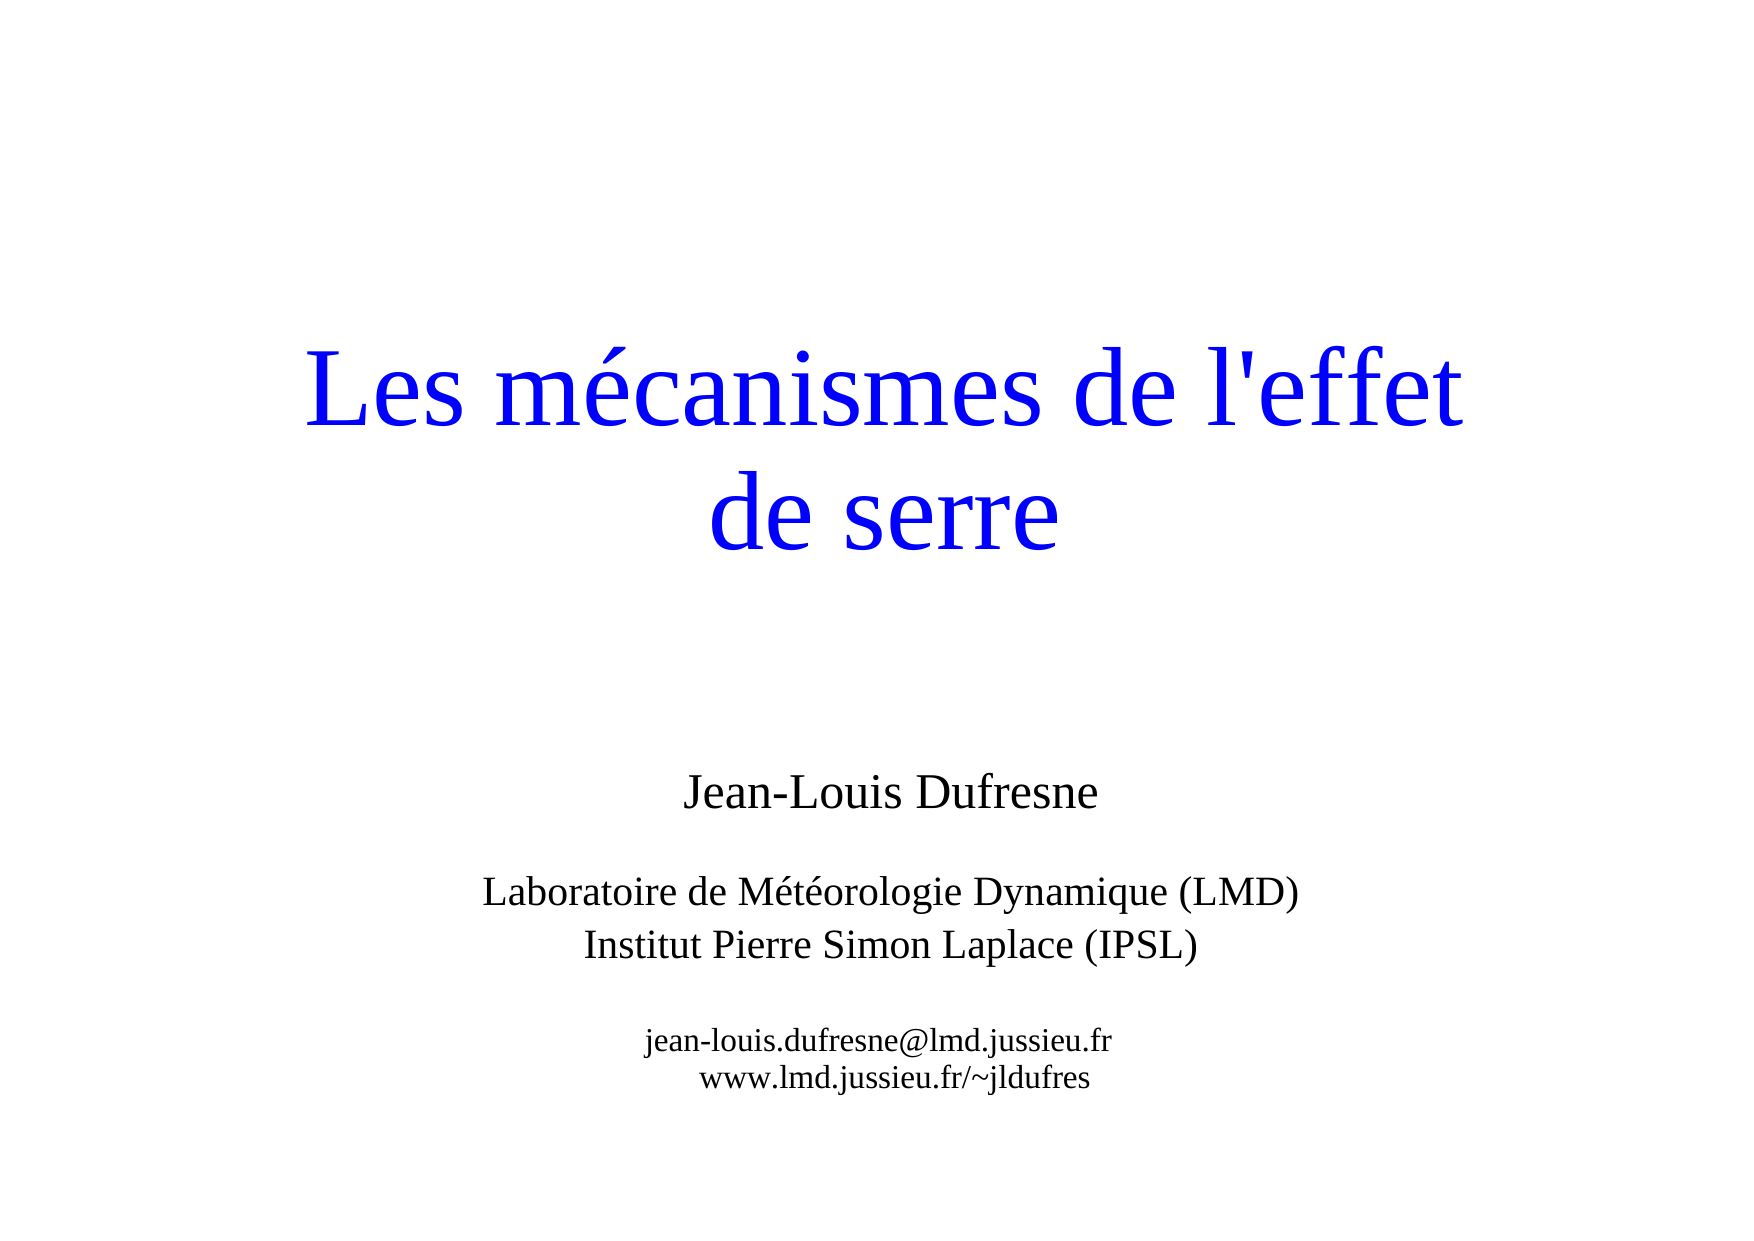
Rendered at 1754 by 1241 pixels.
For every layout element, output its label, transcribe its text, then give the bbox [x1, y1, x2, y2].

text_box Jean-Louis Dufresne Laboratoire de Météorologie Dynamique (LMD)‏ Institut Pierre Simon Laplace (IPSL)‏ jean-louis.dufresne@lmd.jussieu.fr www.lmd.jussieu.fr/~jldufres [283, 759, 1499, 1104]
text_box Les mécanismes de l'effet de serre [255, 324, 1515, 574]
